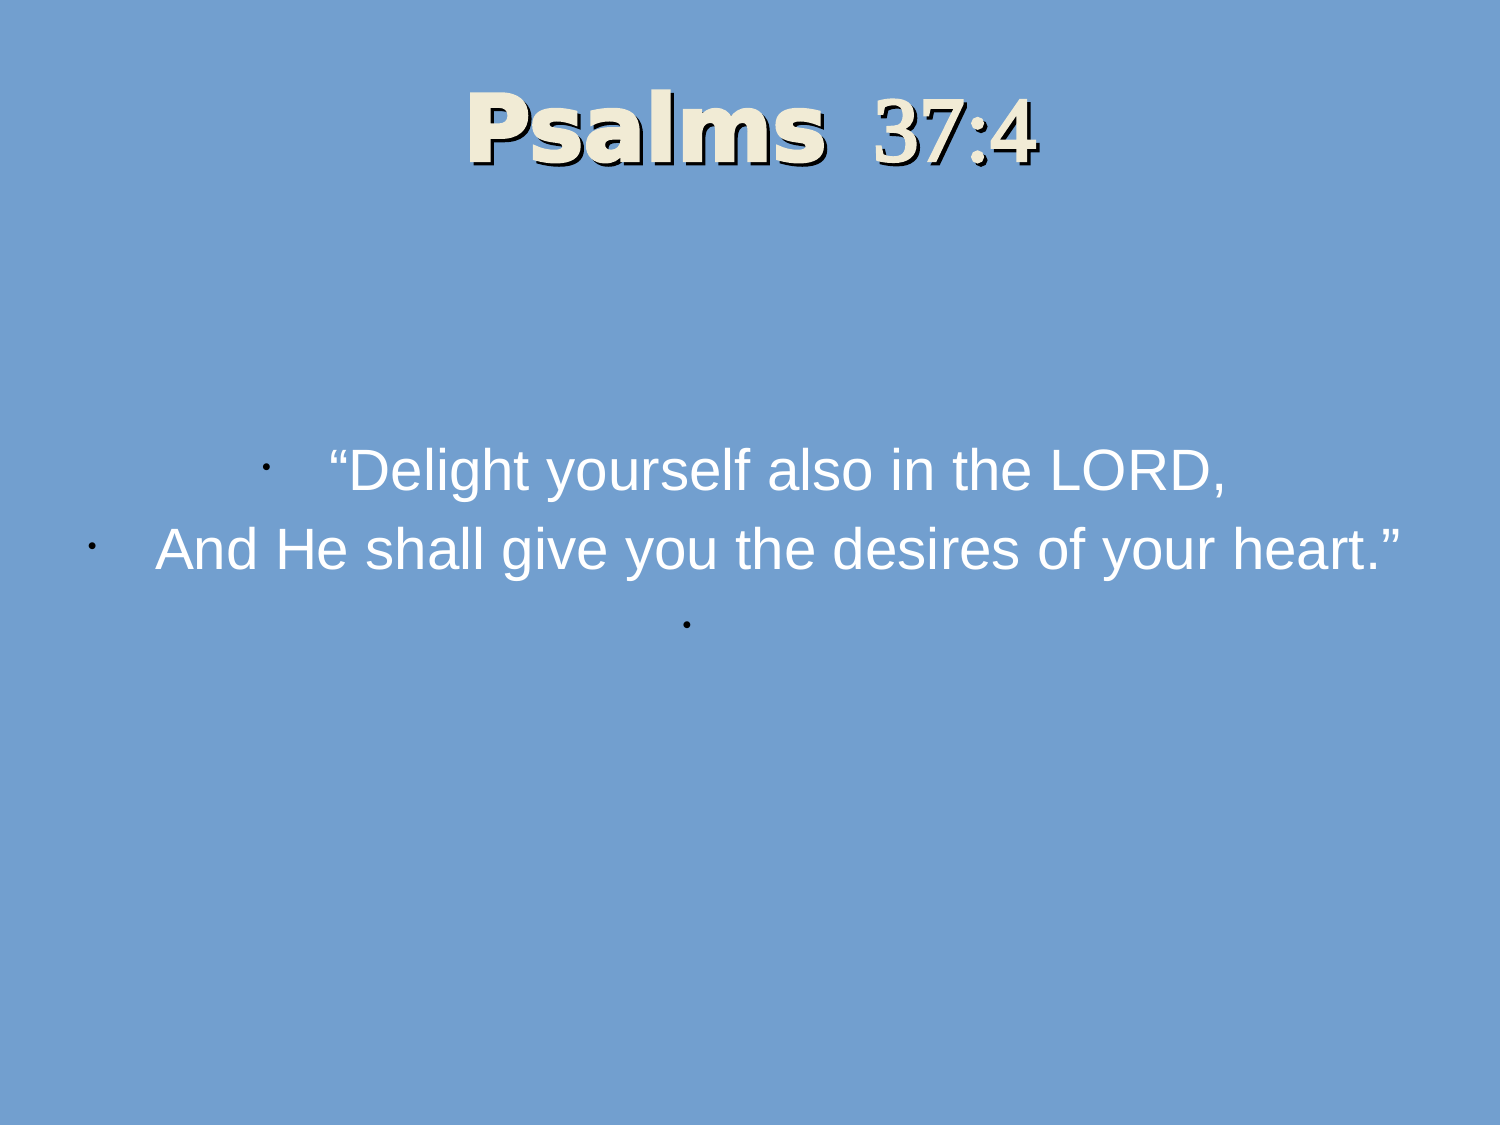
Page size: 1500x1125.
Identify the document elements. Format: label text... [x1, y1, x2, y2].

title Psalms 37:4 [75, 44, 1426, 233]
list “Delight yourself also in the LORD, And He shall give you the desires of your heart.” [75, 437, 1426, 1125]
